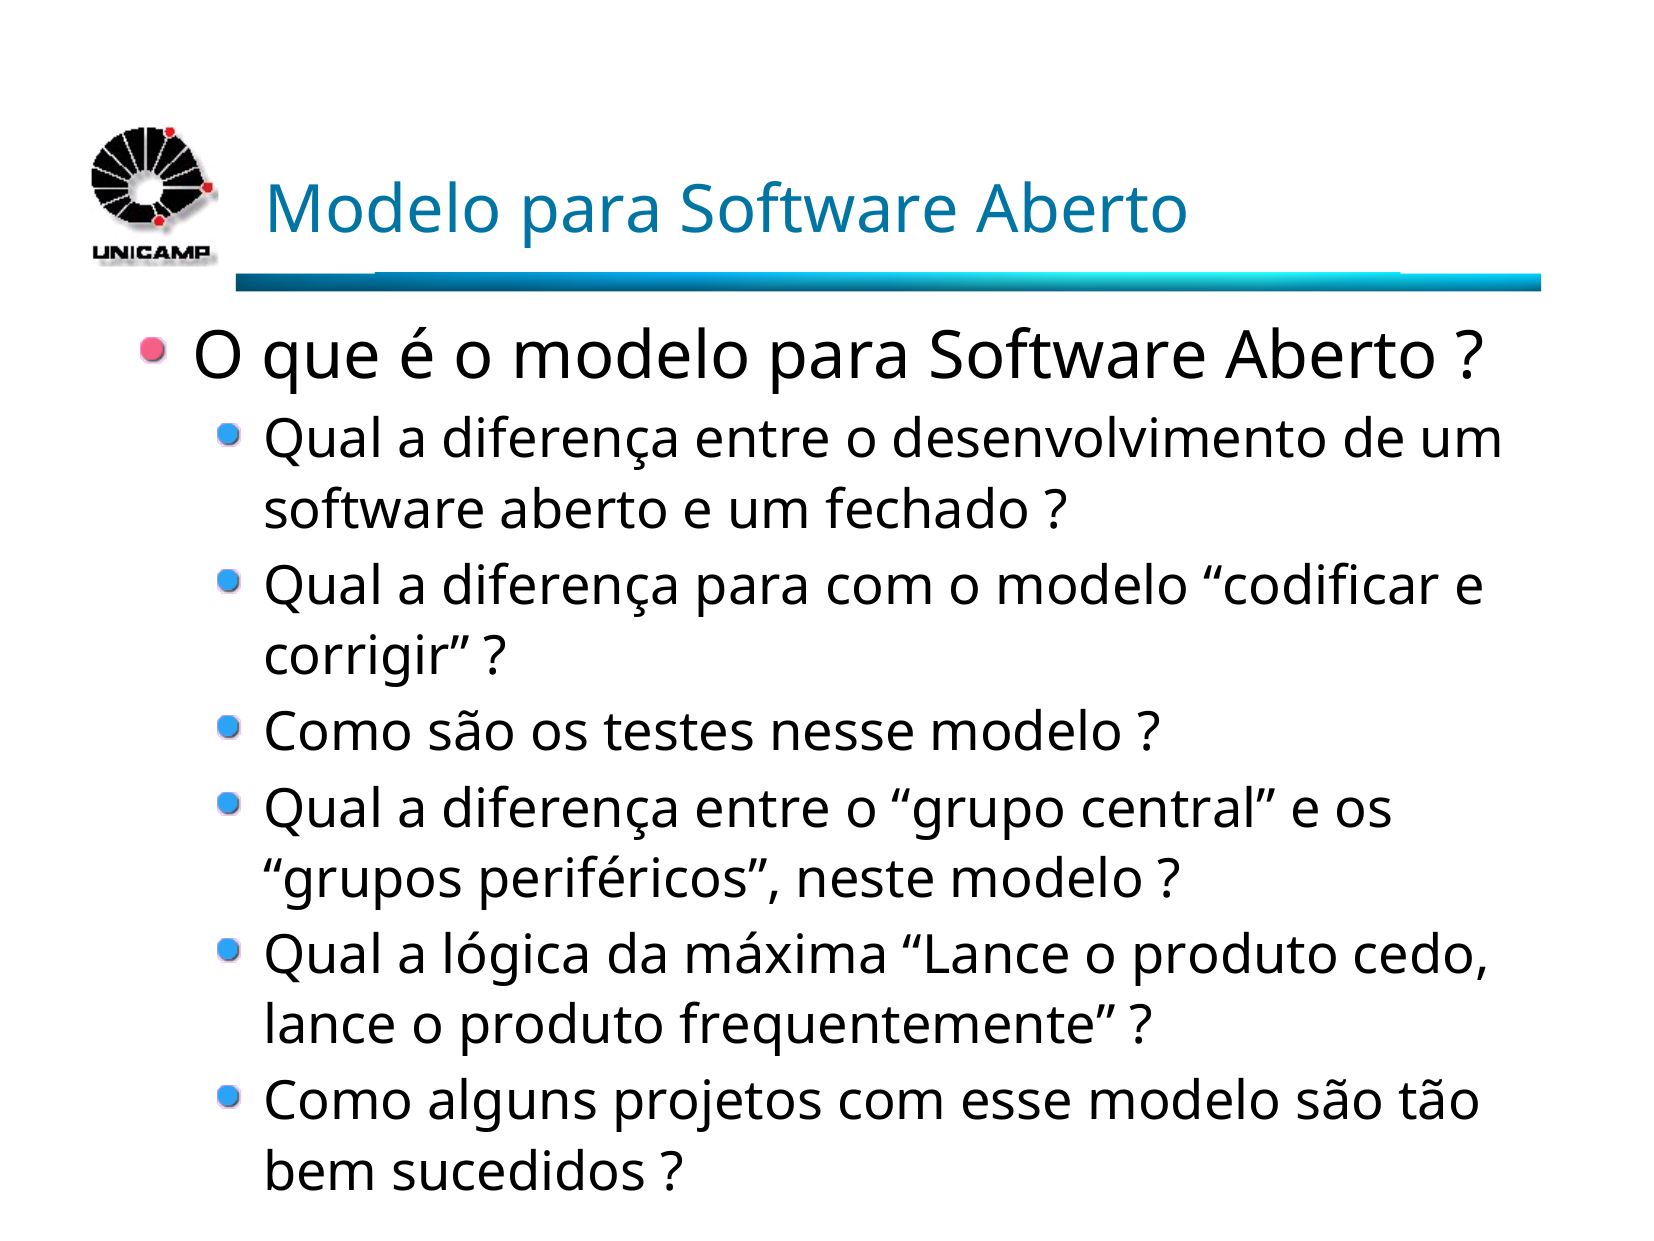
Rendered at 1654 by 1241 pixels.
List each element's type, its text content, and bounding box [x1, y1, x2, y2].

title Modelo para Software Aberto [264, 57, 1534, 250]
picture [125, 272, 1654, 295]
list O que é o modelo para Software Aberto ? Qual a diferença entre o desenvolvimento de um software aberto e um fechado ? Qual a diferença para com o modelo “codificar e corrigir” ? Como são os testes nesse modelo ? Qual a diferença entre o “grupo central” e os “grupos periféricos”, neste modelo ? Qual a lógica da máxima “Lance o produto cedo, lance o produto frequentemente” ? Como alguns projetos com esse modelo são tão bem sucedidos ? [121, 309, 1534, 1167]
